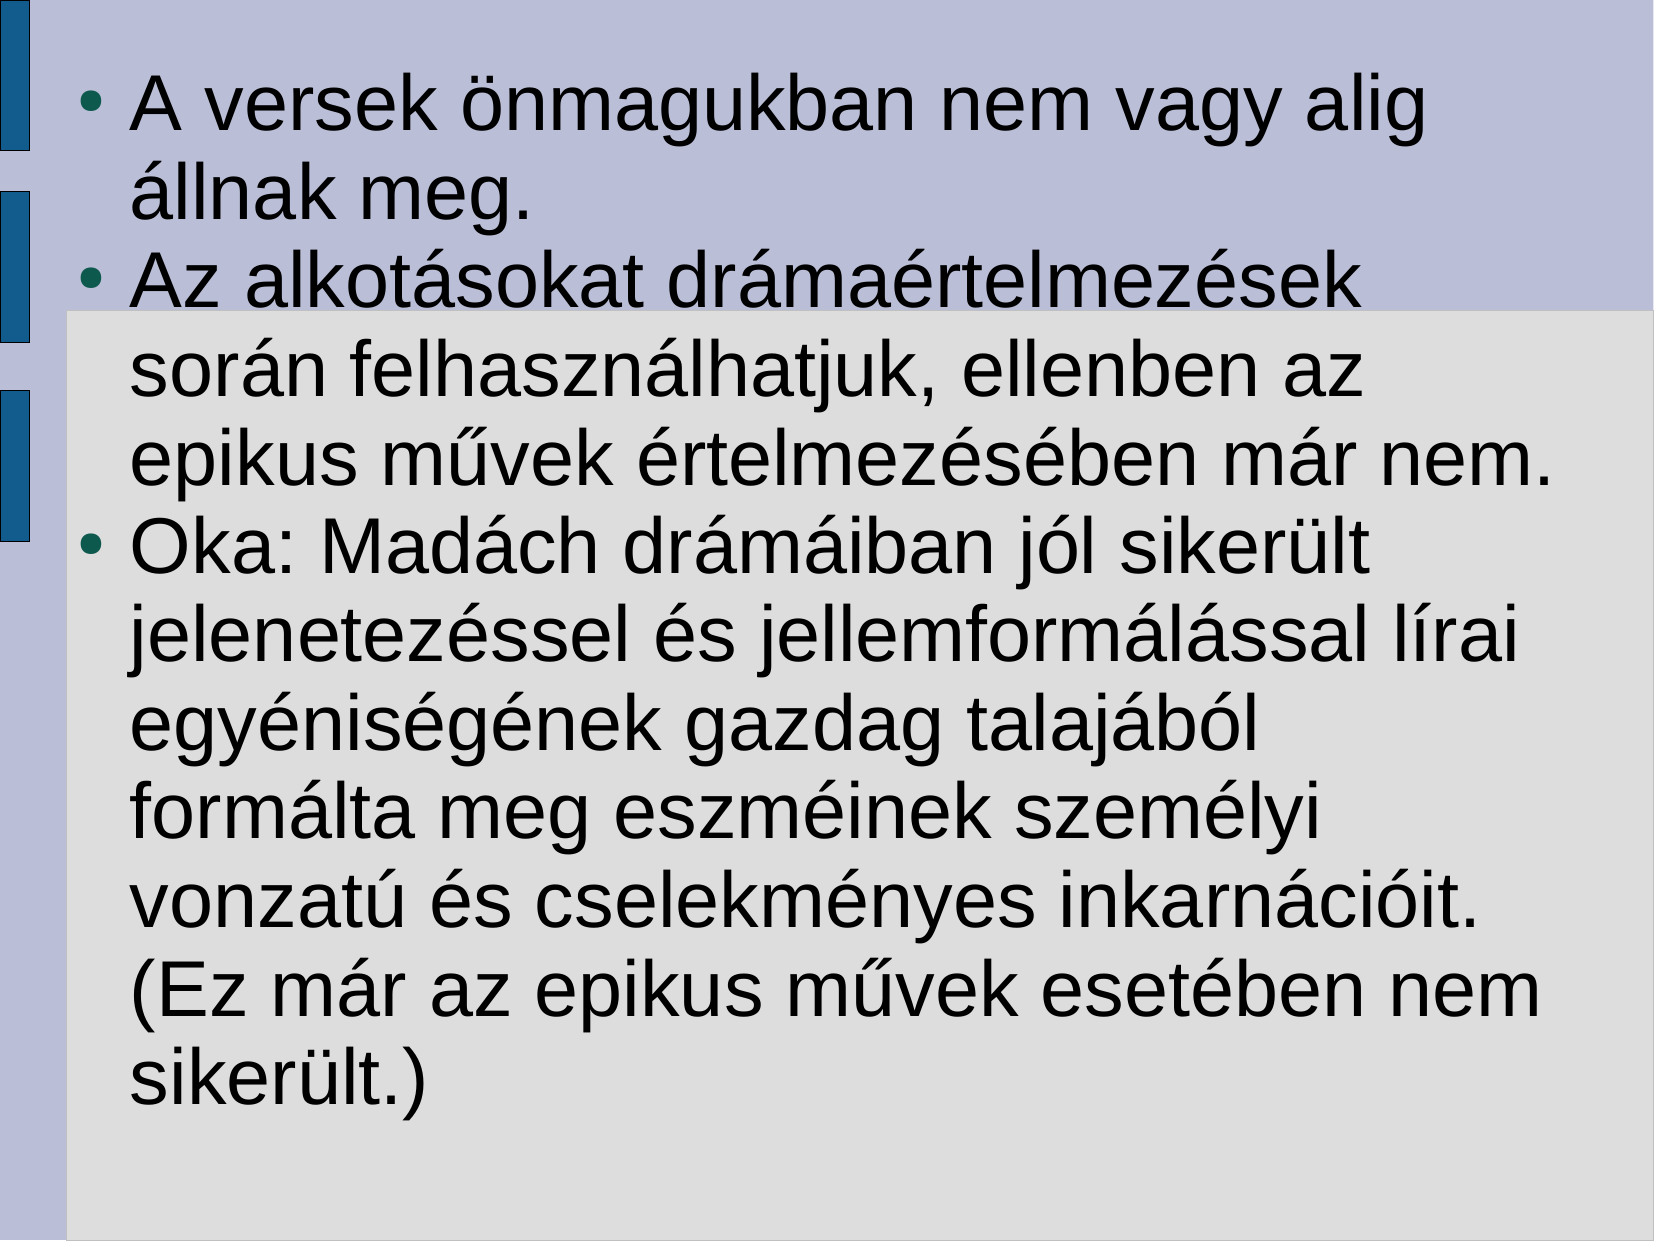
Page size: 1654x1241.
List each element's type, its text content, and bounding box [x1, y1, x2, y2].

list A versek önmagukban nem vagy alig állnak meg. Az alkotásokat drámaértelmezések során felhasználhatjuk, ellenben az epikus művek értelmezésében már nem. Oka: Madách drámáiban jól sikerült jelenetezéssel és jellemformálással lírai egyéniségének gazdag talajából formálta meg eszméinek személyi vonzatú és cselekményes inkarnációit. (Ez már az epikus művek esetében nem sikerült.) [59, 59, 1565, 1182]
